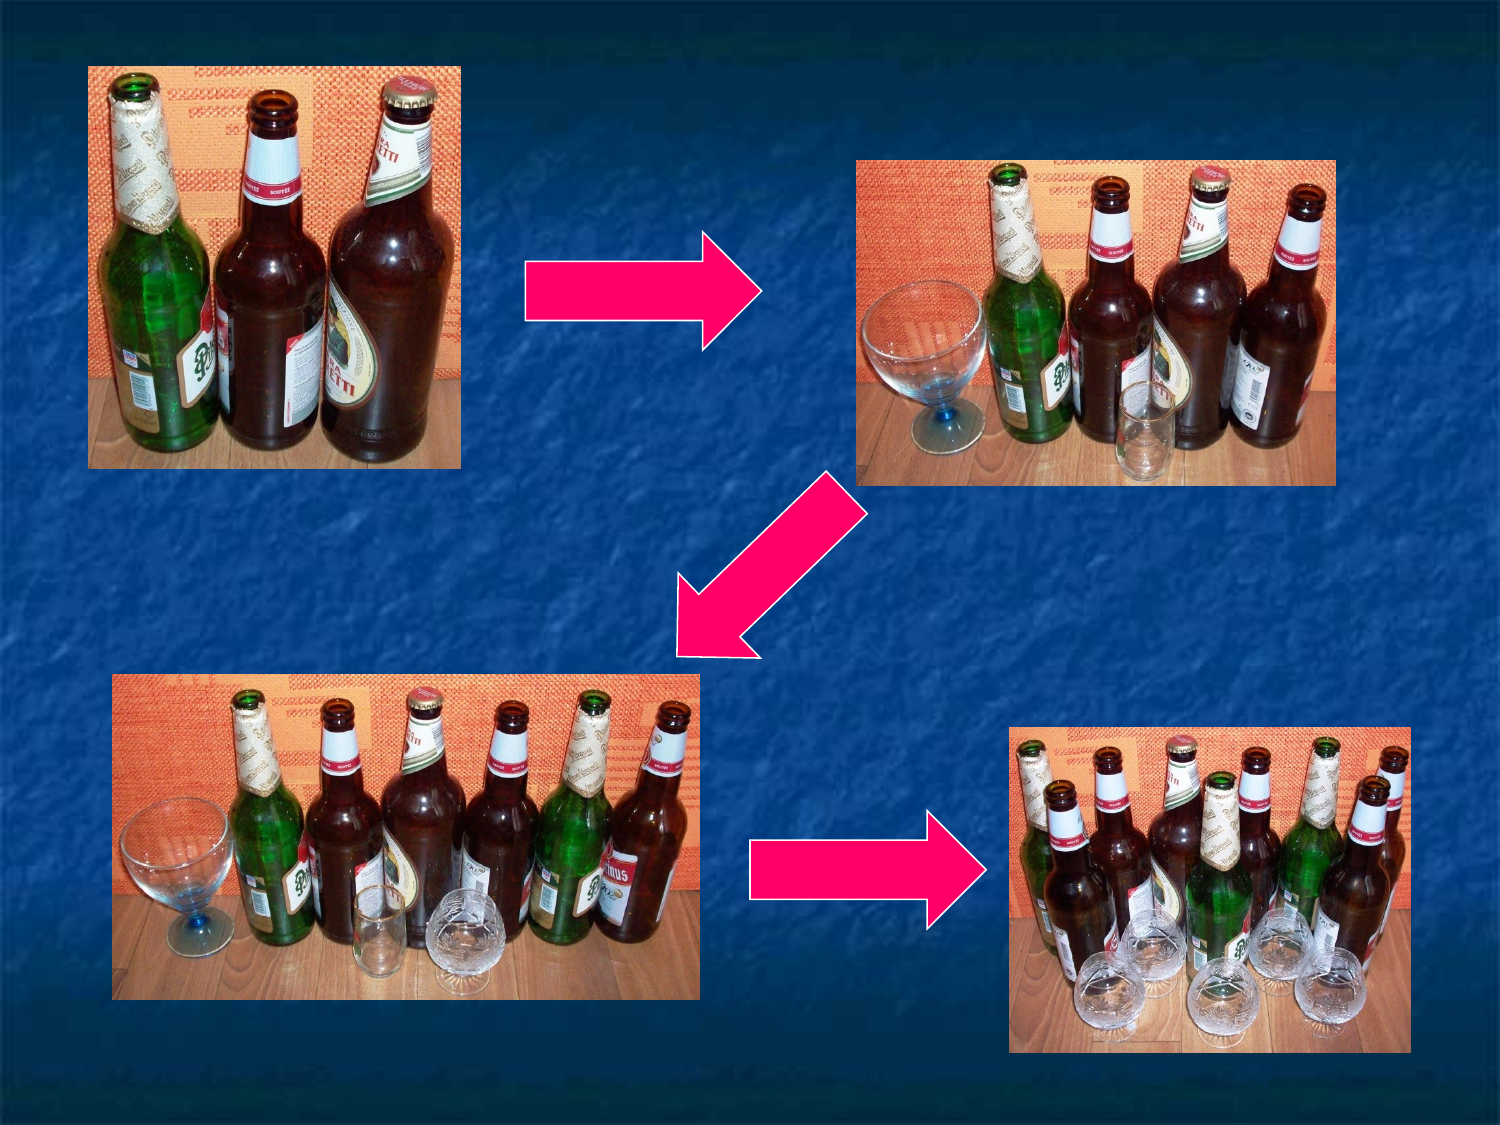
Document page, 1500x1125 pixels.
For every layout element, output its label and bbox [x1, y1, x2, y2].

text_box [856, 160, 1336, 487]
text_box [676, 471, 868, 659]
text_box [88, 66, 461, 469]
picture [0, 0, 1500, 1125]
text_box [112, 675, 700, 1001]
text_box [1009, 727, 1411, 1053]
text_box [525, 231, 762, 351]
text_box [750, 810, 987, 929]
